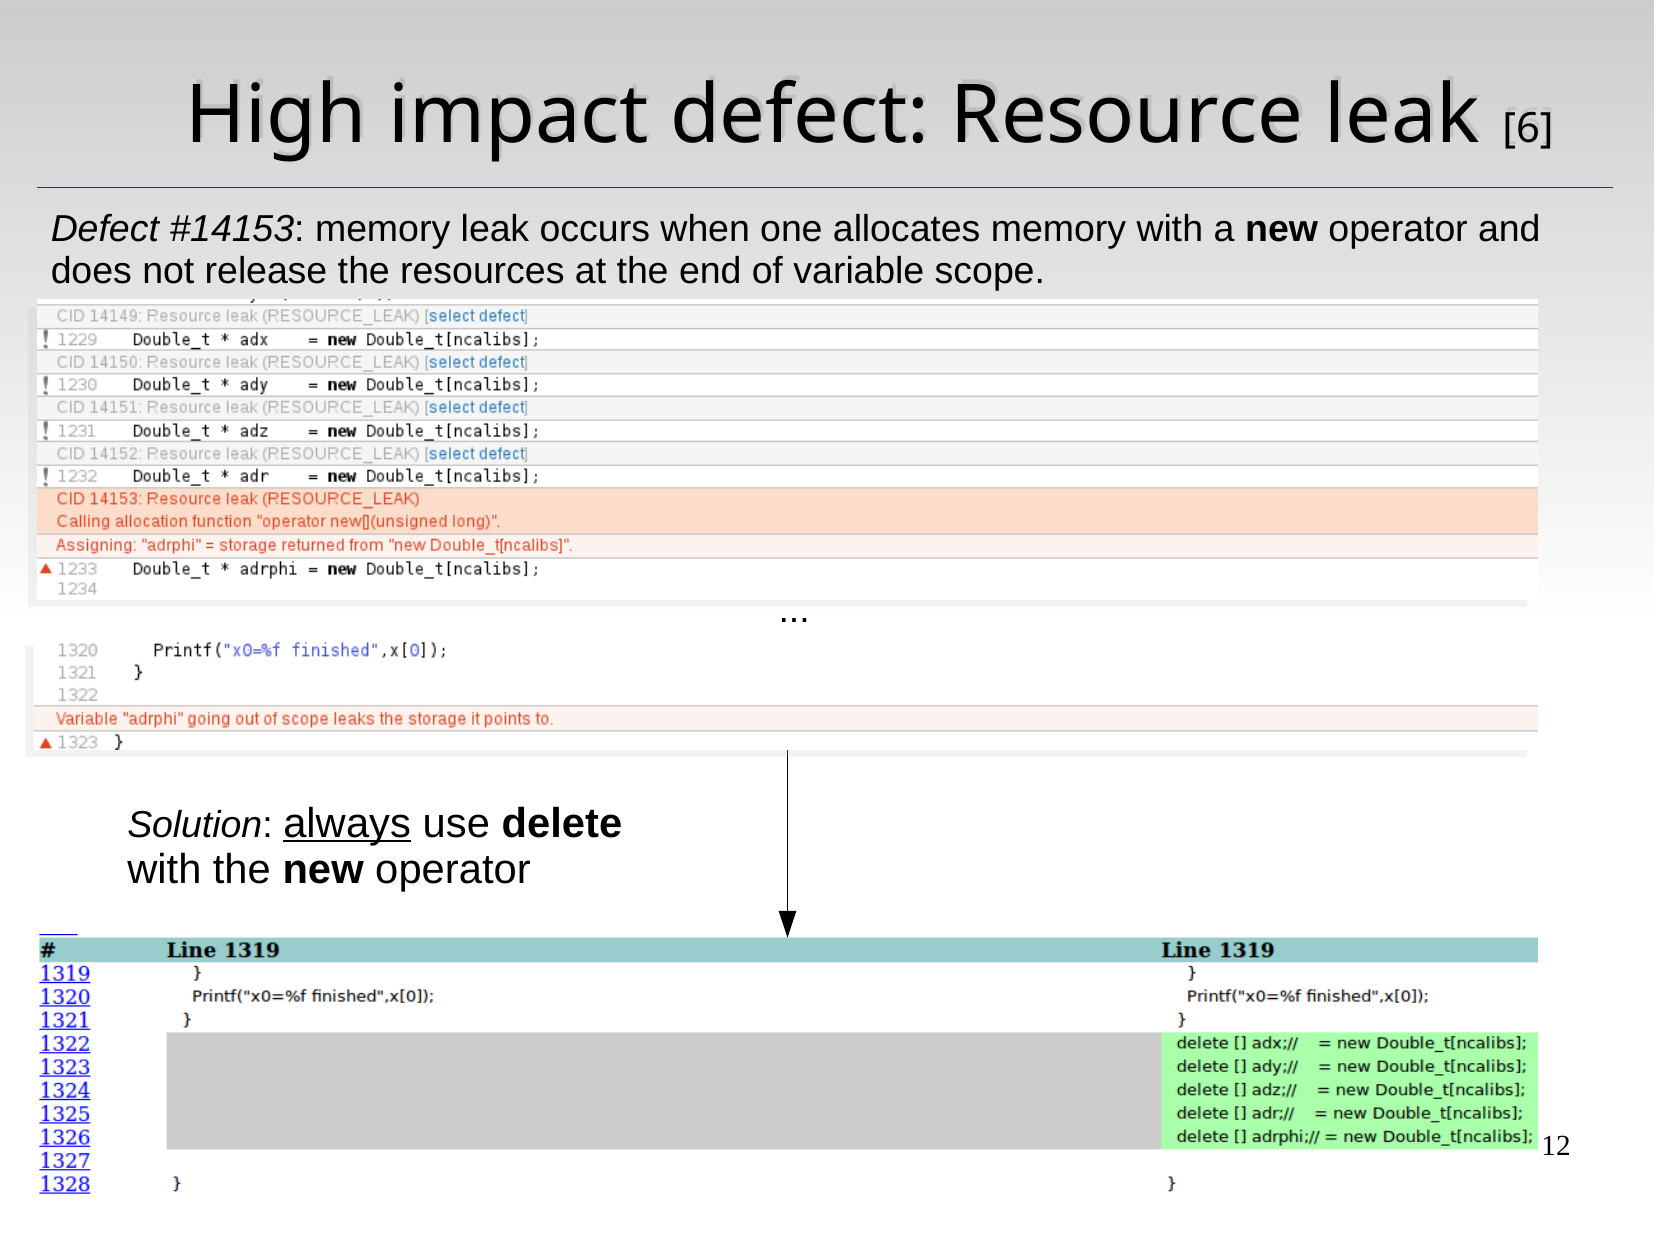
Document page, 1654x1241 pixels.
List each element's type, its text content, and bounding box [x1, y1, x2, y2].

text_box Defect #14153: memory leak occurs when one allocates memory with a new operator and does not release the resources at the end of variable scope. [36, 199, 1613, 301]
picture [37, 299, 1538, 601]
picture [34, 637, 1538, 751]
text_box ... [763, 608, 826, 637]
title High impact defect: Resource leak [6] [37, 34, 1576, 187]
text_box Solution: always use delete with the new operator [112, 792, 713, 901]
picture [37, 934, 1538, 1201]
